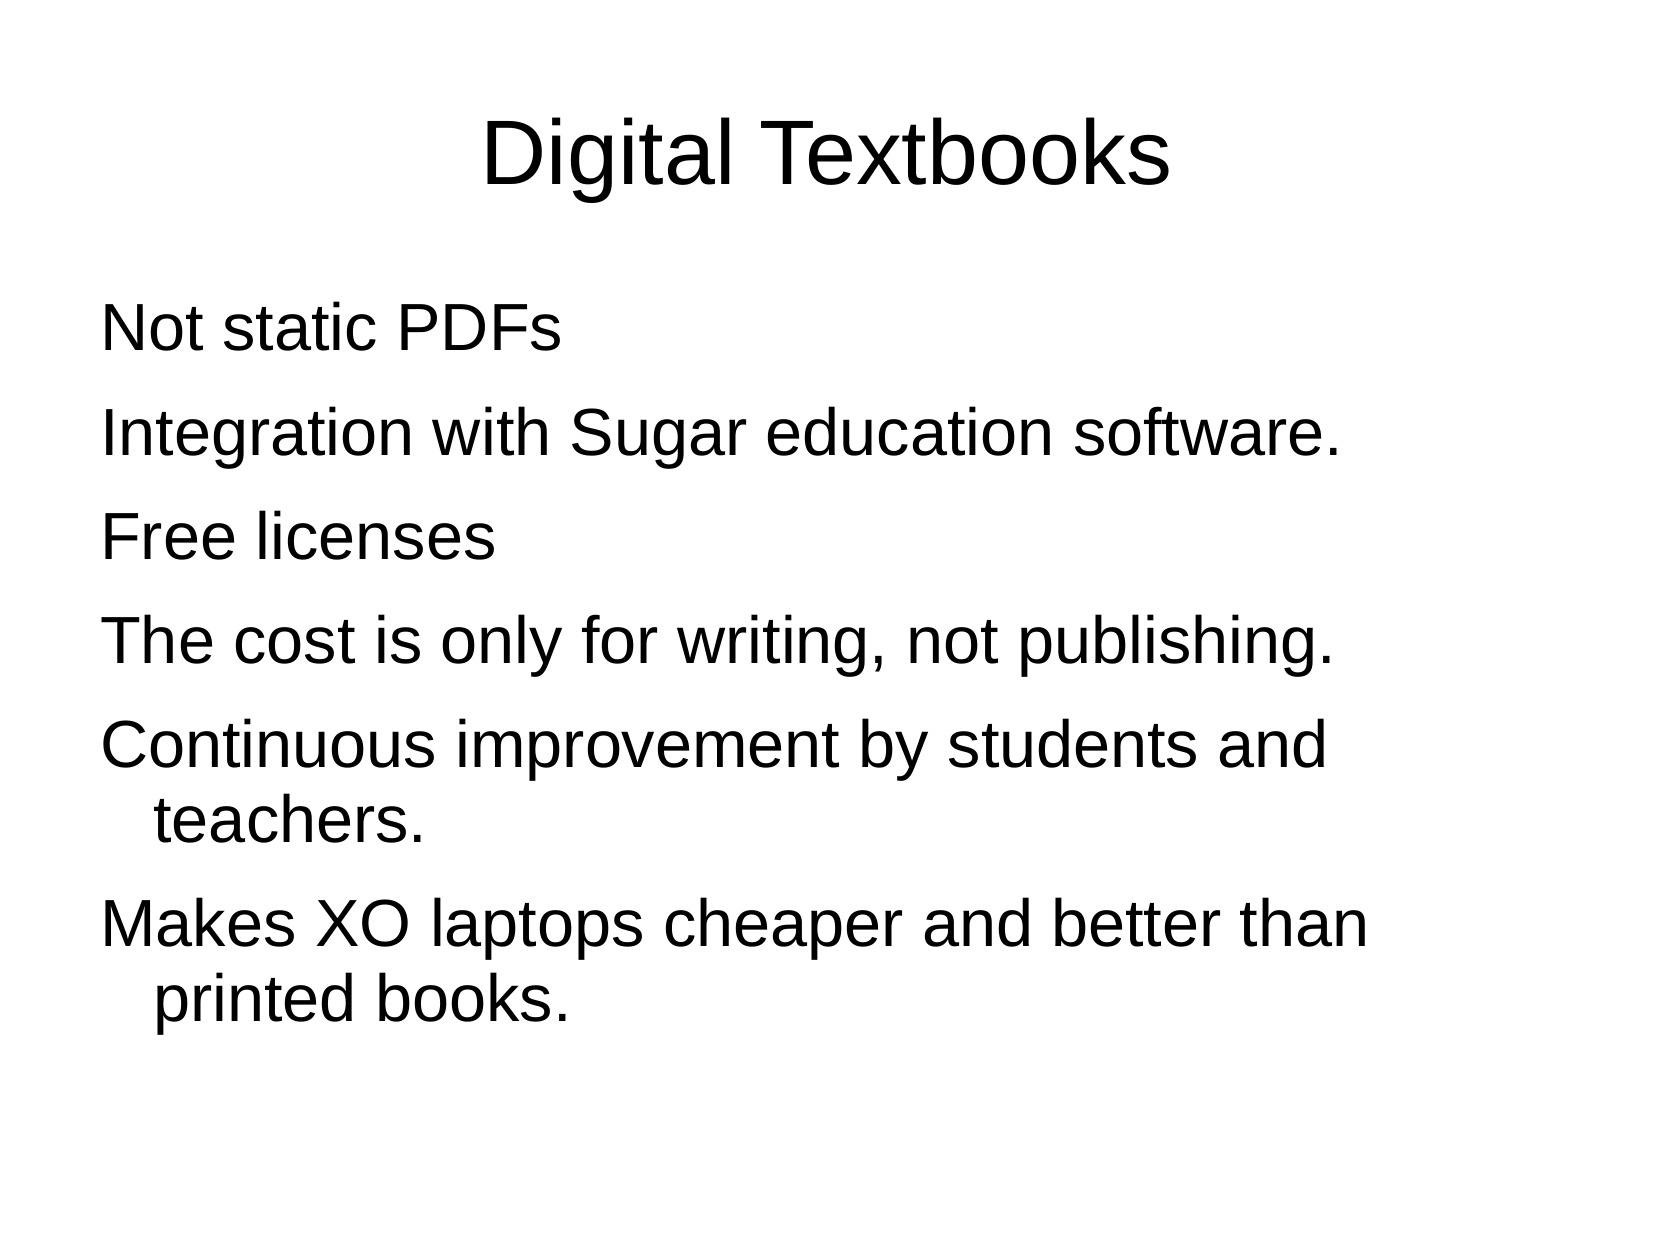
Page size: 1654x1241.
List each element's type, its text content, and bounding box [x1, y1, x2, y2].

title Digital Textbooks [82, 56, 1571, 250]
list Not static PDFs Integration with Sugar education software. Free licenses The cost is only for writing, not publishing. Continuous improvement by students and teachers. Makes XO laptops cheaper and better than printed books. [82, 290, 1571, 1094]
